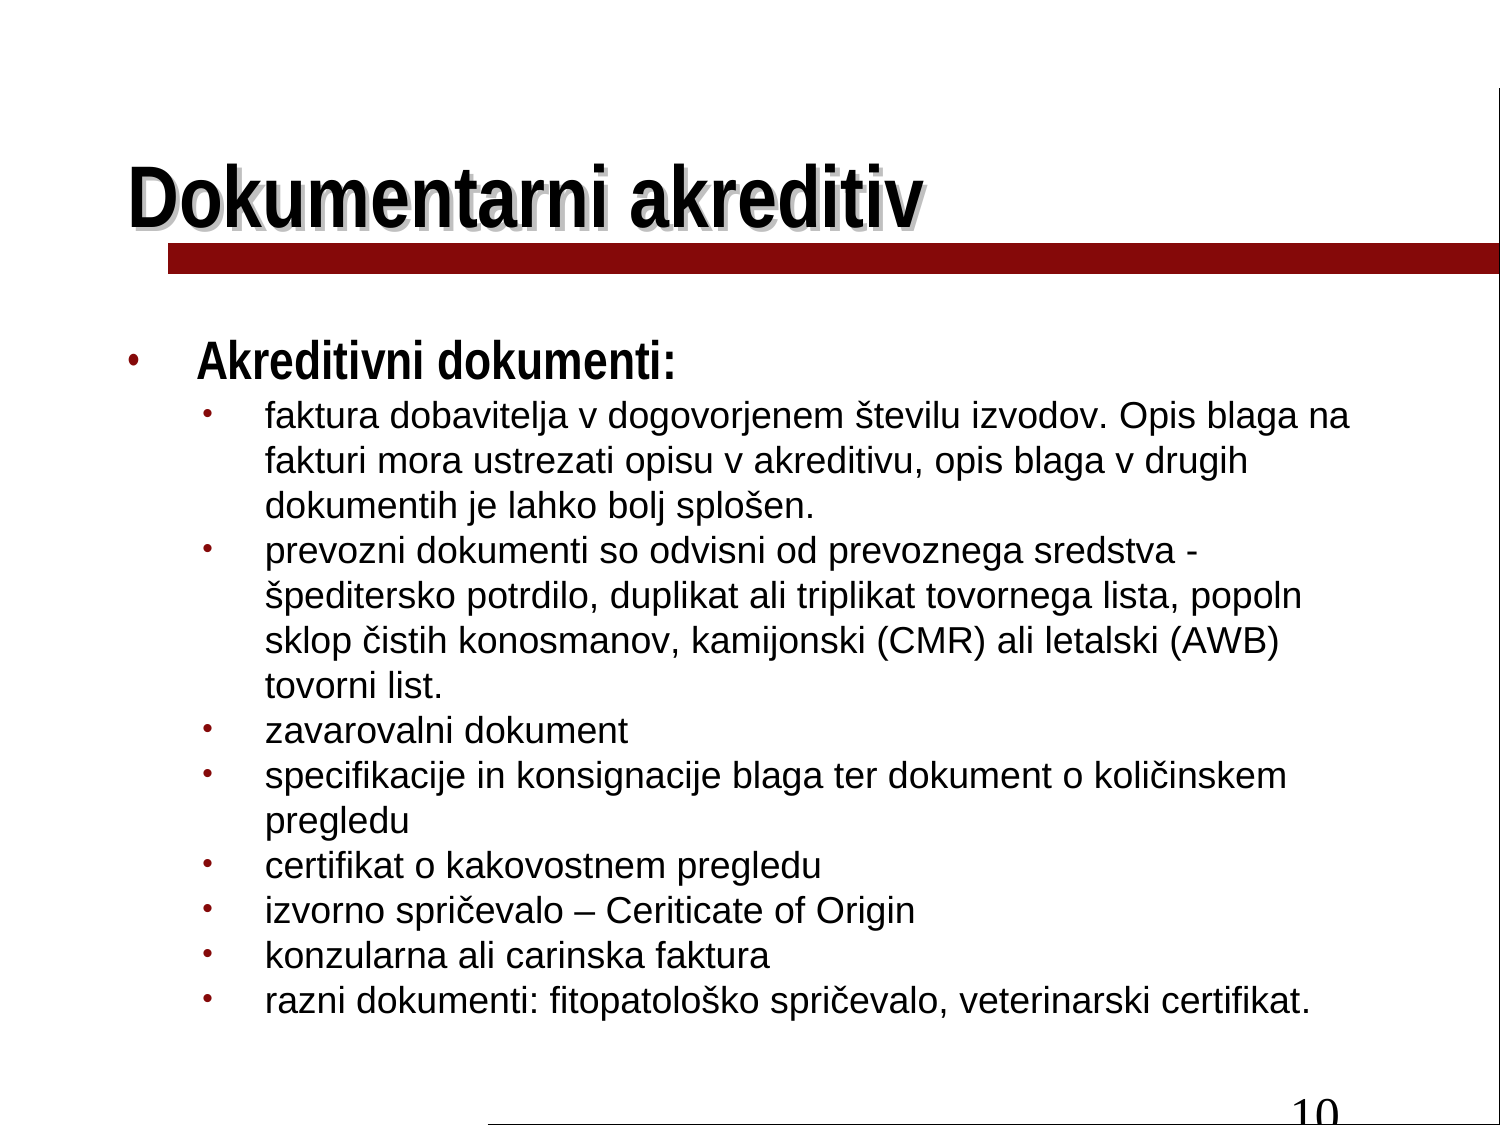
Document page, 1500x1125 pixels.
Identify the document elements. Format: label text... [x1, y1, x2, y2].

title Dokumentarni akreditiv [112, 117, 1388, 268]
list Akreditivni dokumenti: faktura dobavitelja v dogovorjenem številu izvodov. Opis blaga na fakturi mora ustrezati opisu v akreditivu, opis blaga v drugih dokumentih je lahko bolj splošen. prevozni dokumenti so odvisni od prevoznega sredstva - špeditersko potrdilo, duplikat ali triplikat tovornega lista, popoln sklop čistih konosmanov, kamijonski (CMR) ali letalski (AWB) tovorni list. zavarovalni dokument specifikacije in konsignacije blaga ter dokument o količinskem pregledu certifikat o kakovostnem pregledu izvorno spričevalo – Ceriticate of Origin konzularna ali carinska faktura razni dokumenti: fitopatološko spričevalo, veterinarski certifikat. [112, 324, 1388, 1070]
